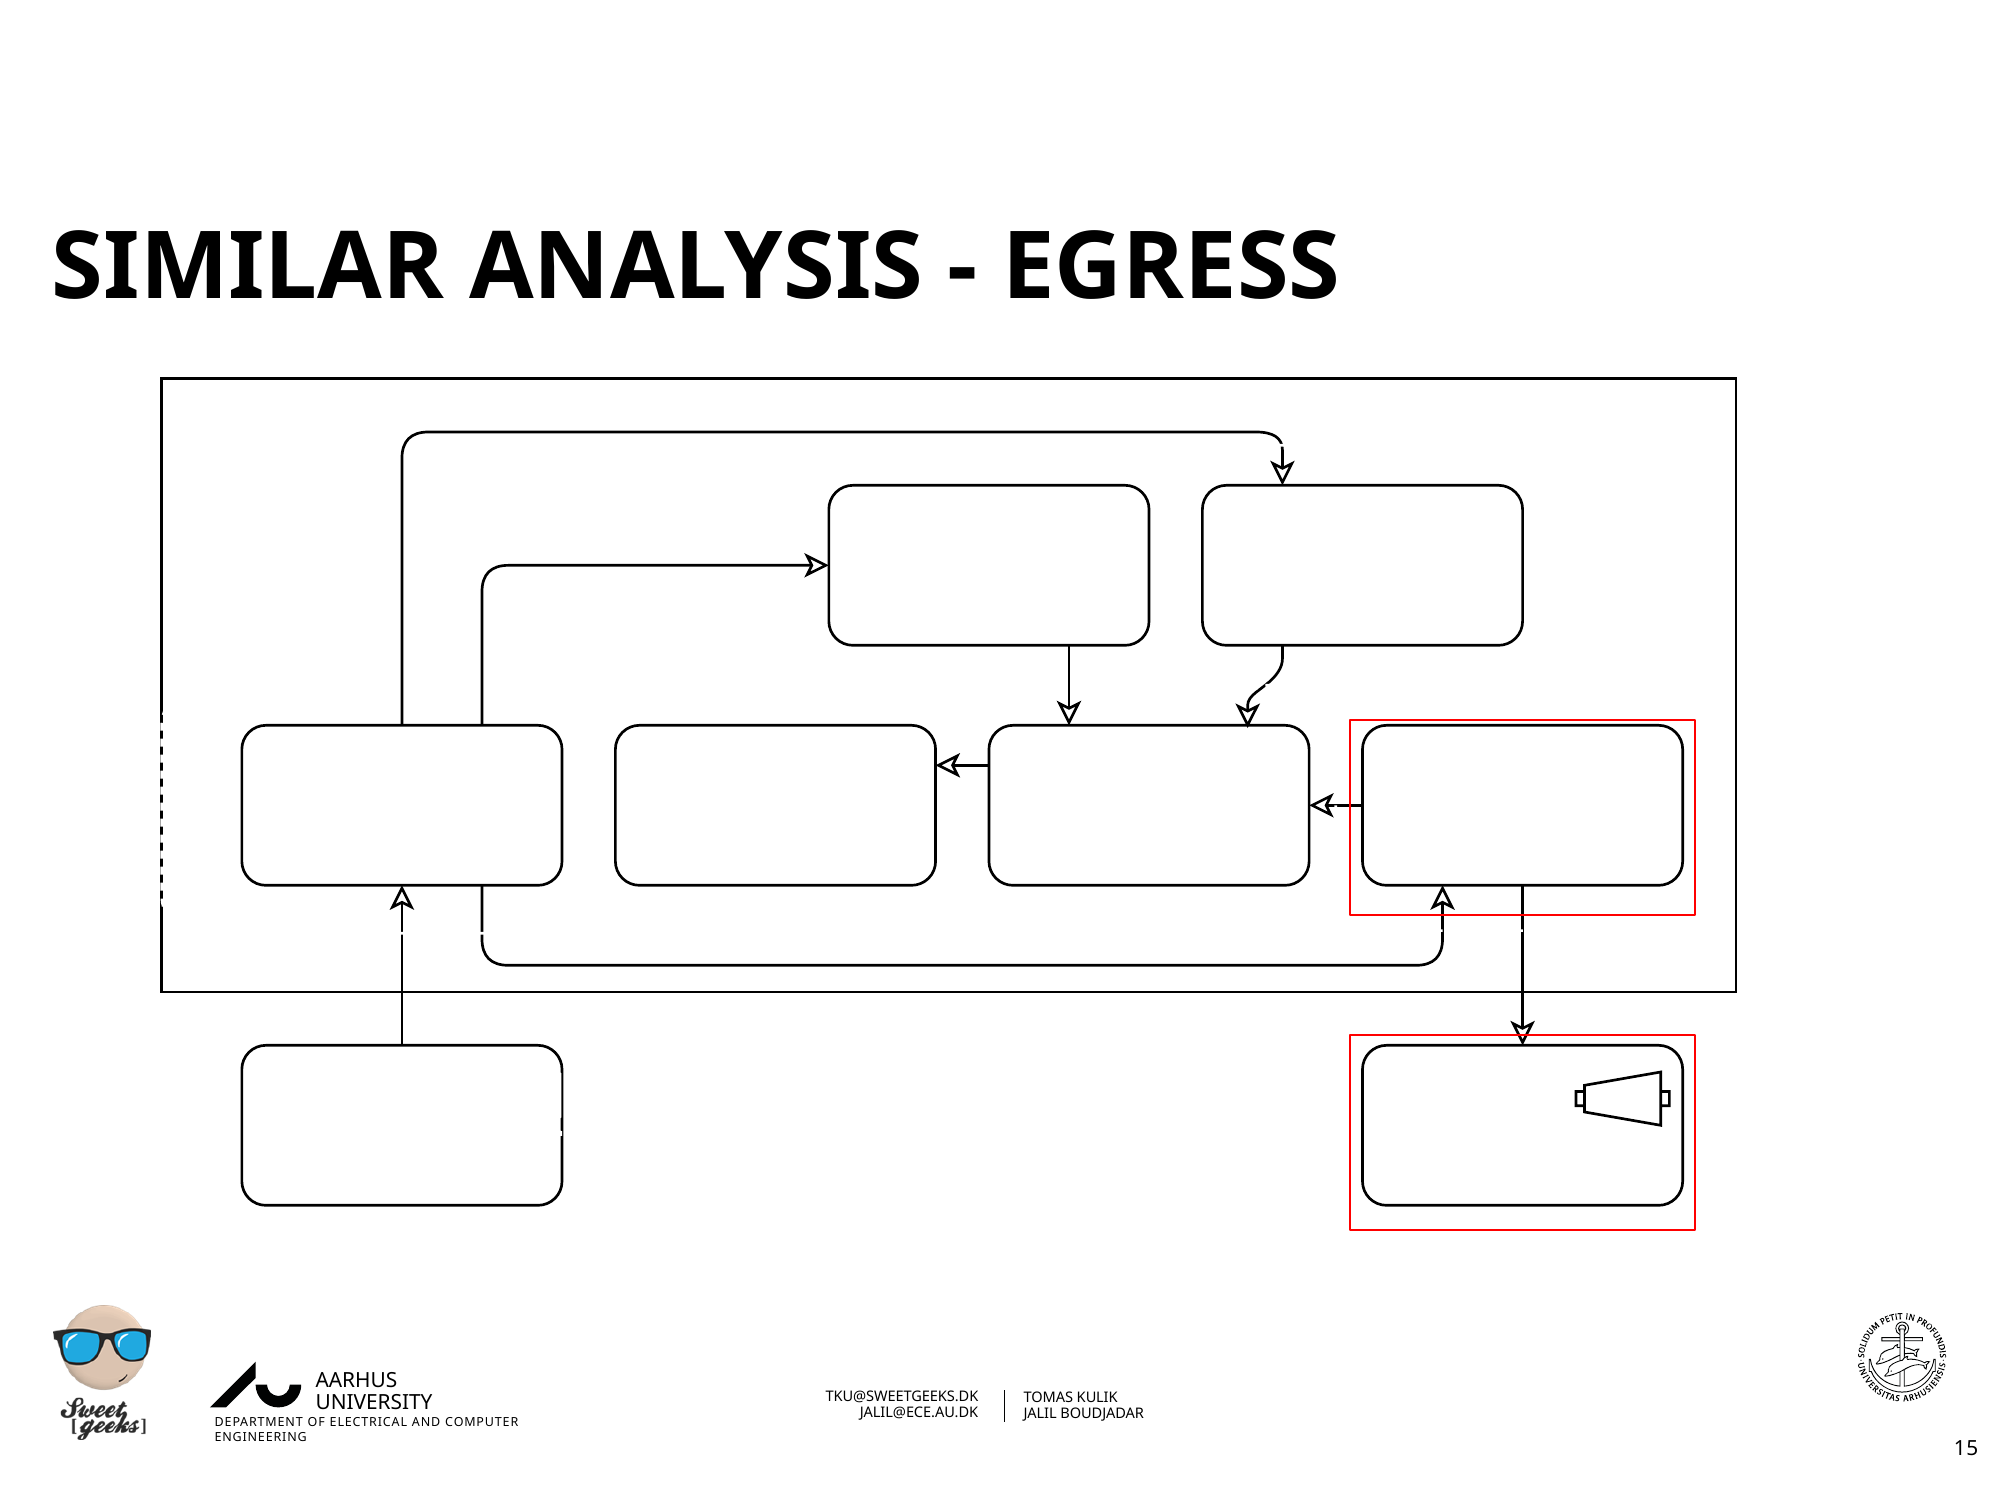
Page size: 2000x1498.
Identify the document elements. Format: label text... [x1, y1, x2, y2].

picture [1351, 1036, 1694, 1215]
picture [53, 1305, 151, 1440]
picture [131, 375, 1741, 1215]
text_box Similar analysis - egress [51, 32, 1948, 319]
slide_number <number> [1937, 1437, 1979, 1463]
